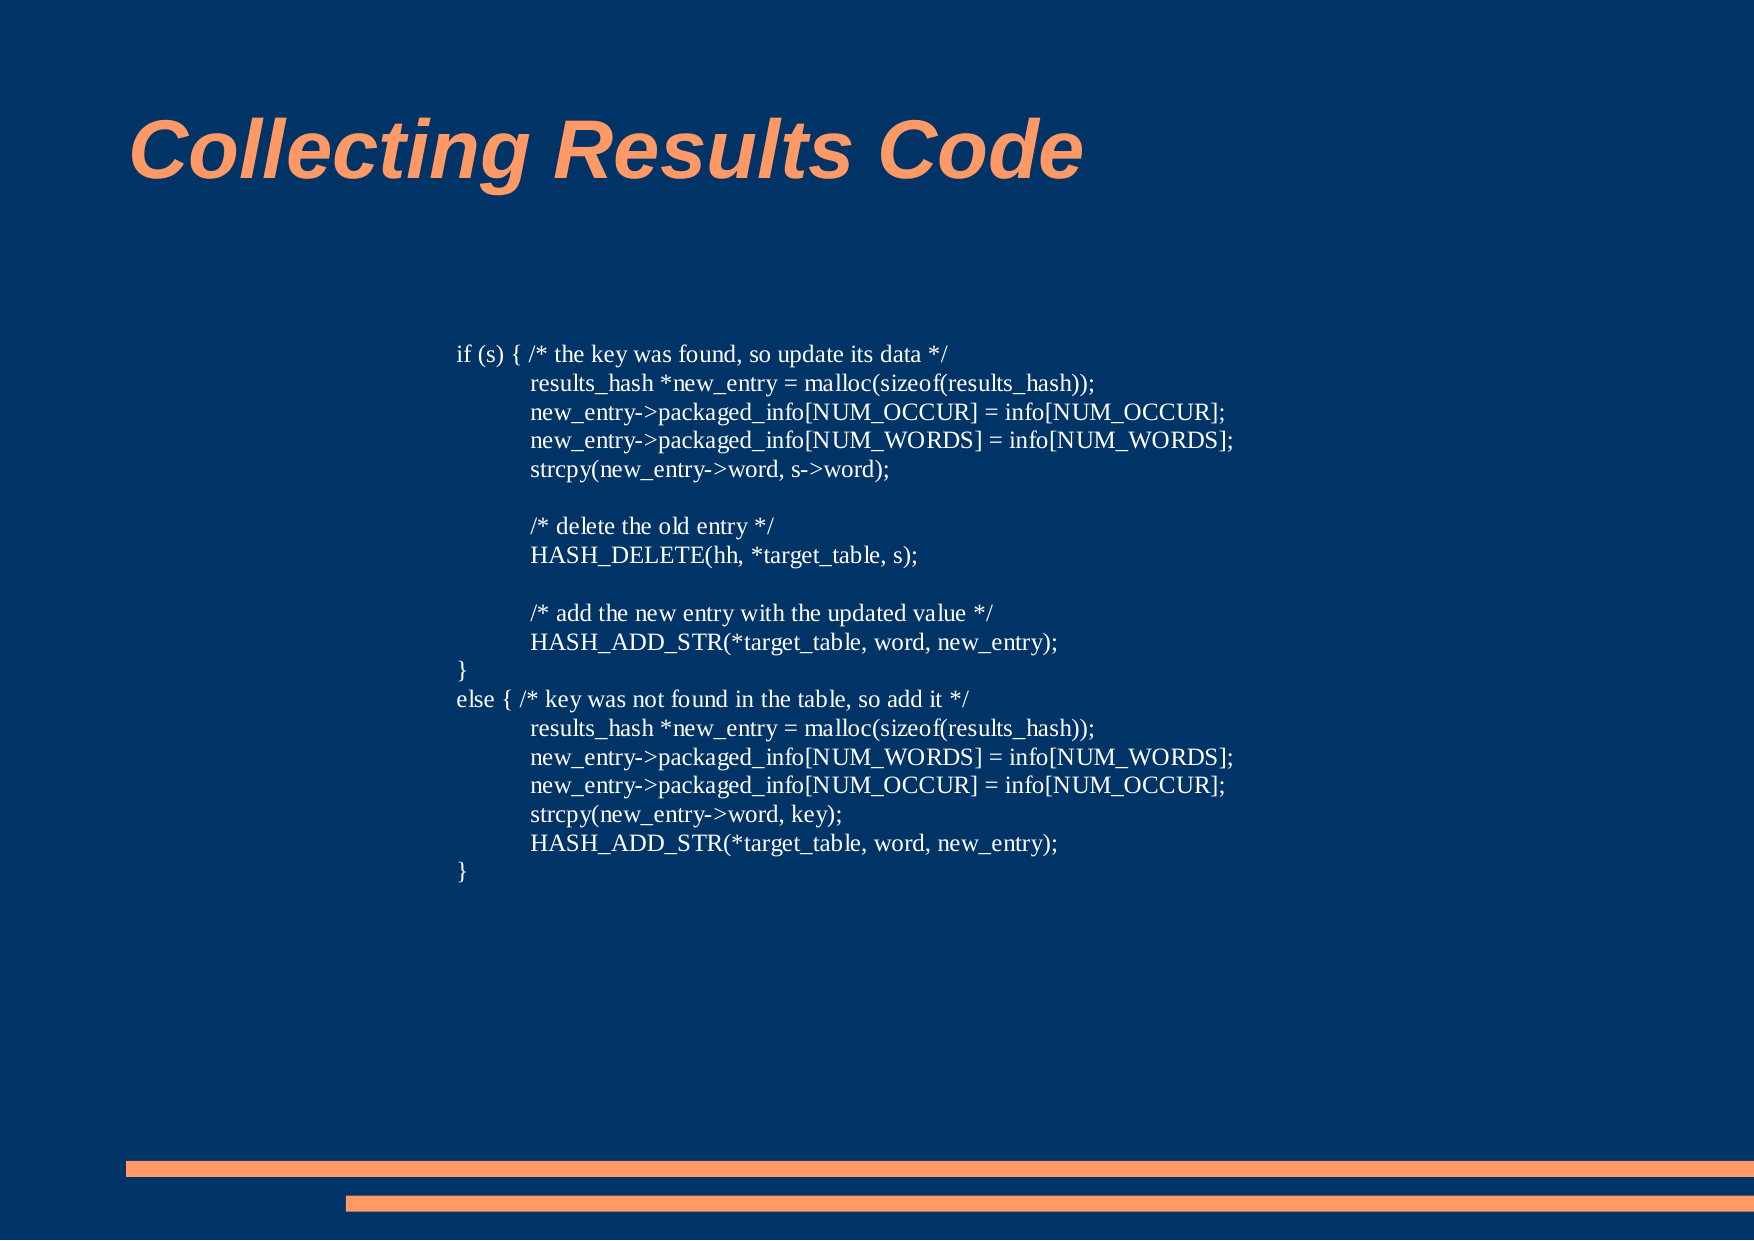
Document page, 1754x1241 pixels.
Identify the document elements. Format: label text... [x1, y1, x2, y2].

chart [381, 339, 1388, 994]
title Collecting Results Code [128, 46, 1627, 254]
